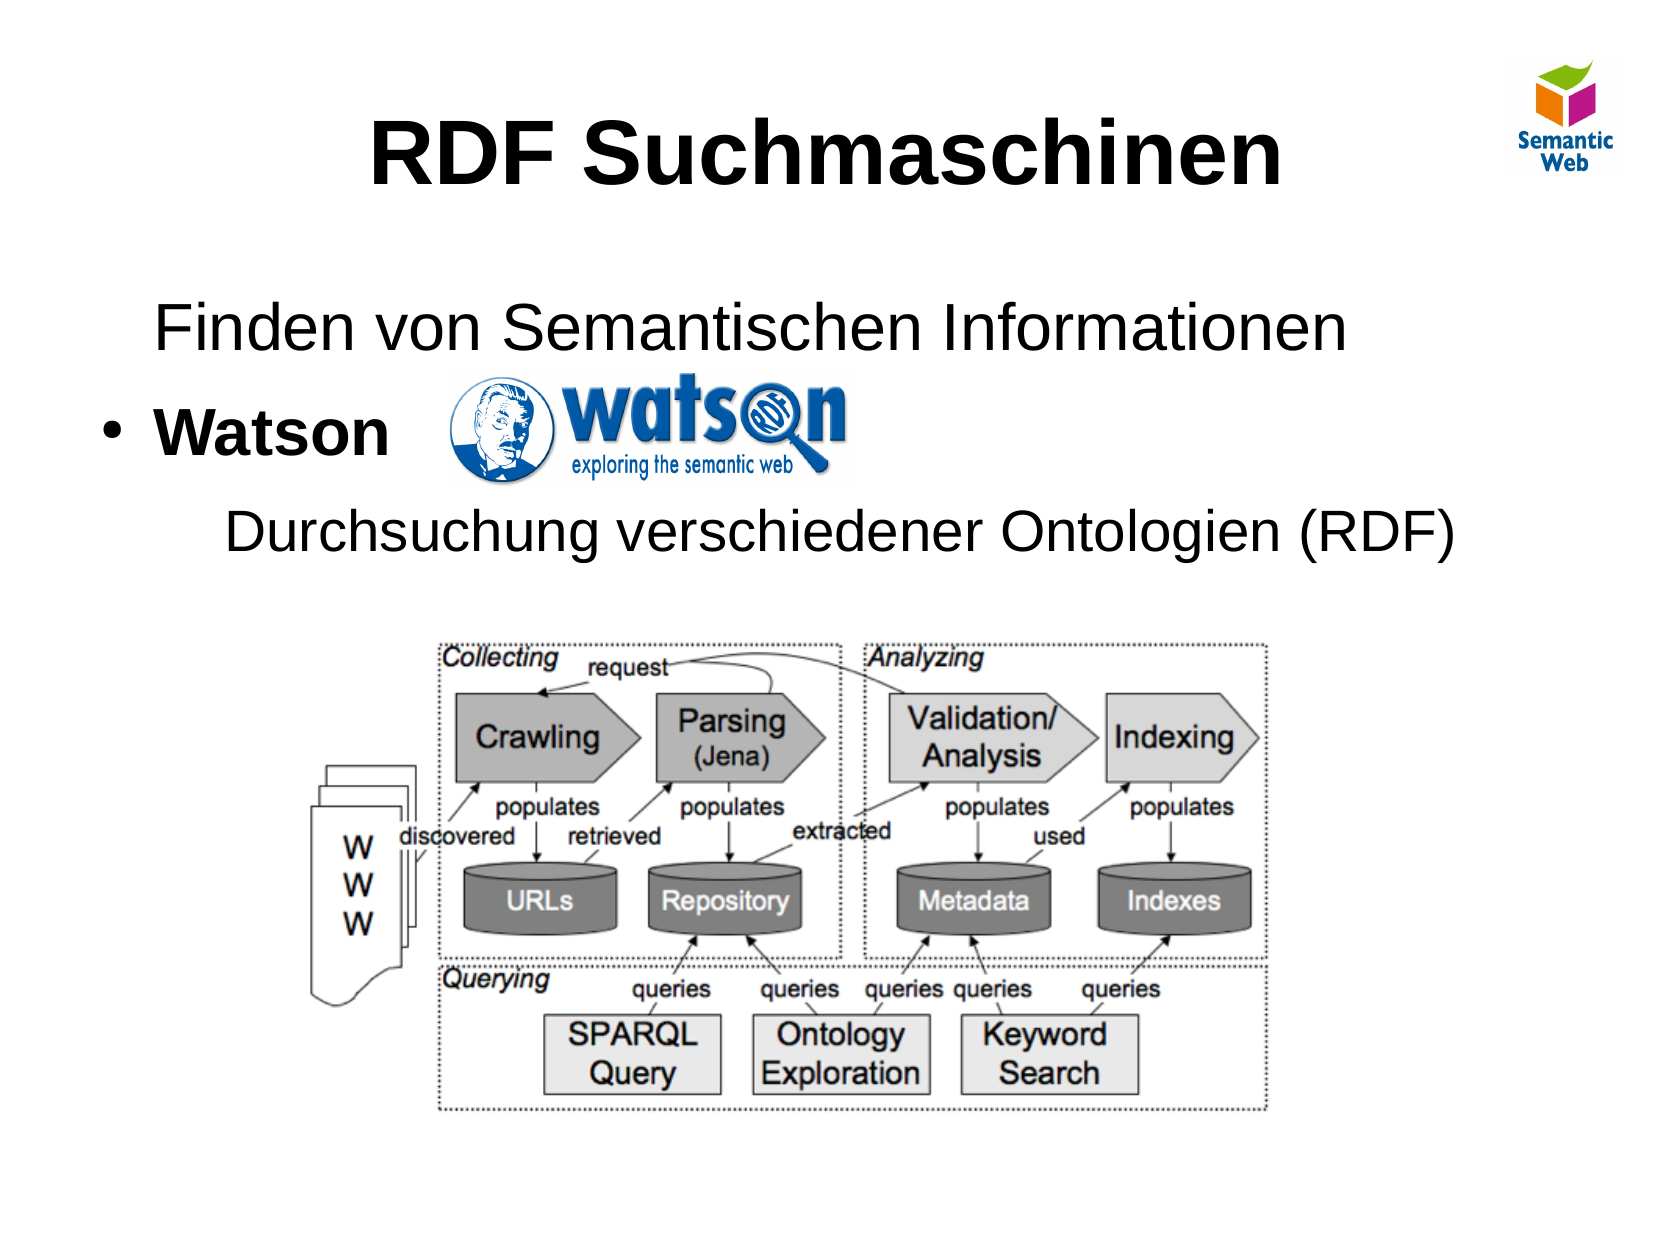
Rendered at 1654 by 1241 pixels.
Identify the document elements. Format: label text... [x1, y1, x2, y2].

list Finden von Semantischen Informationen Watson Durchsuchung verschiedener Ontologien (RDF) [82, 290, 1571, 1094]
picture [1571, 58, 1625, 176]
title RDF Suchmaschinen [82, 56, 1571, 250]
picture [295, 629, 1280, 1123]
picture [442, 364, 857, 491]
